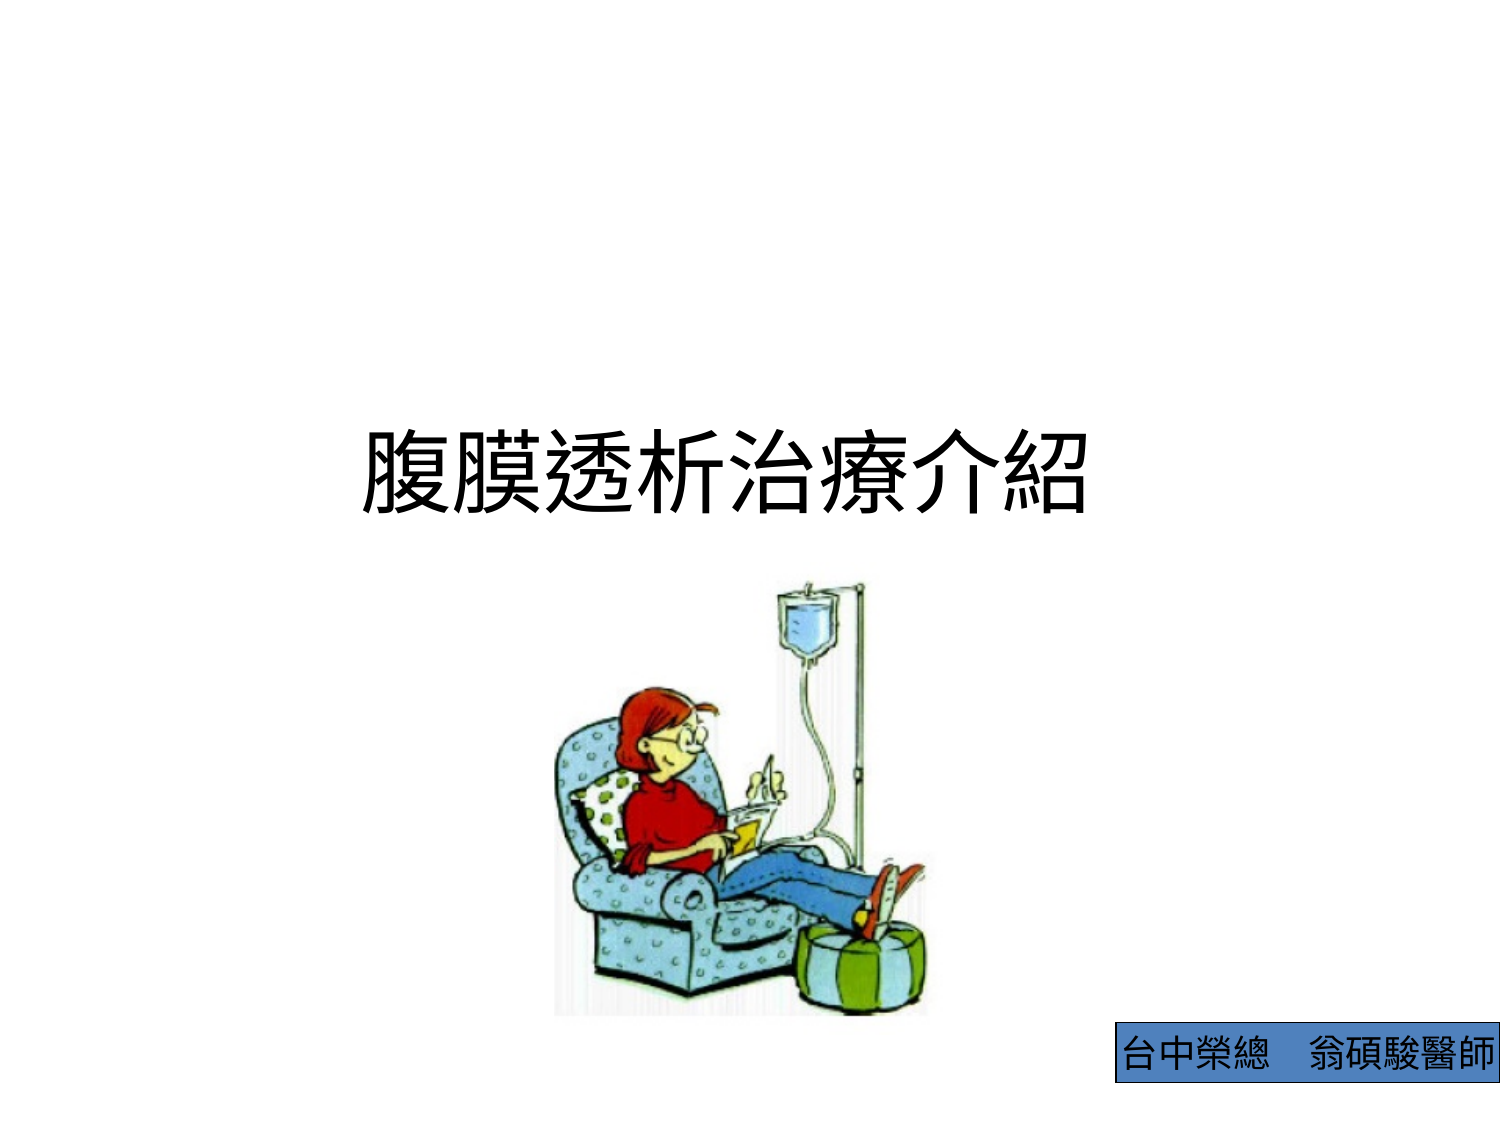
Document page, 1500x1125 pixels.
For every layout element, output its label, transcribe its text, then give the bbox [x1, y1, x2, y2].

title 腹膜透析治療介紹 [112, 349, 1388, 591]
text_box 台中榮總 翁碩駿醫師 [1116, 1023, 1500, 1082]
picture [554, 562, 947, 1035]
